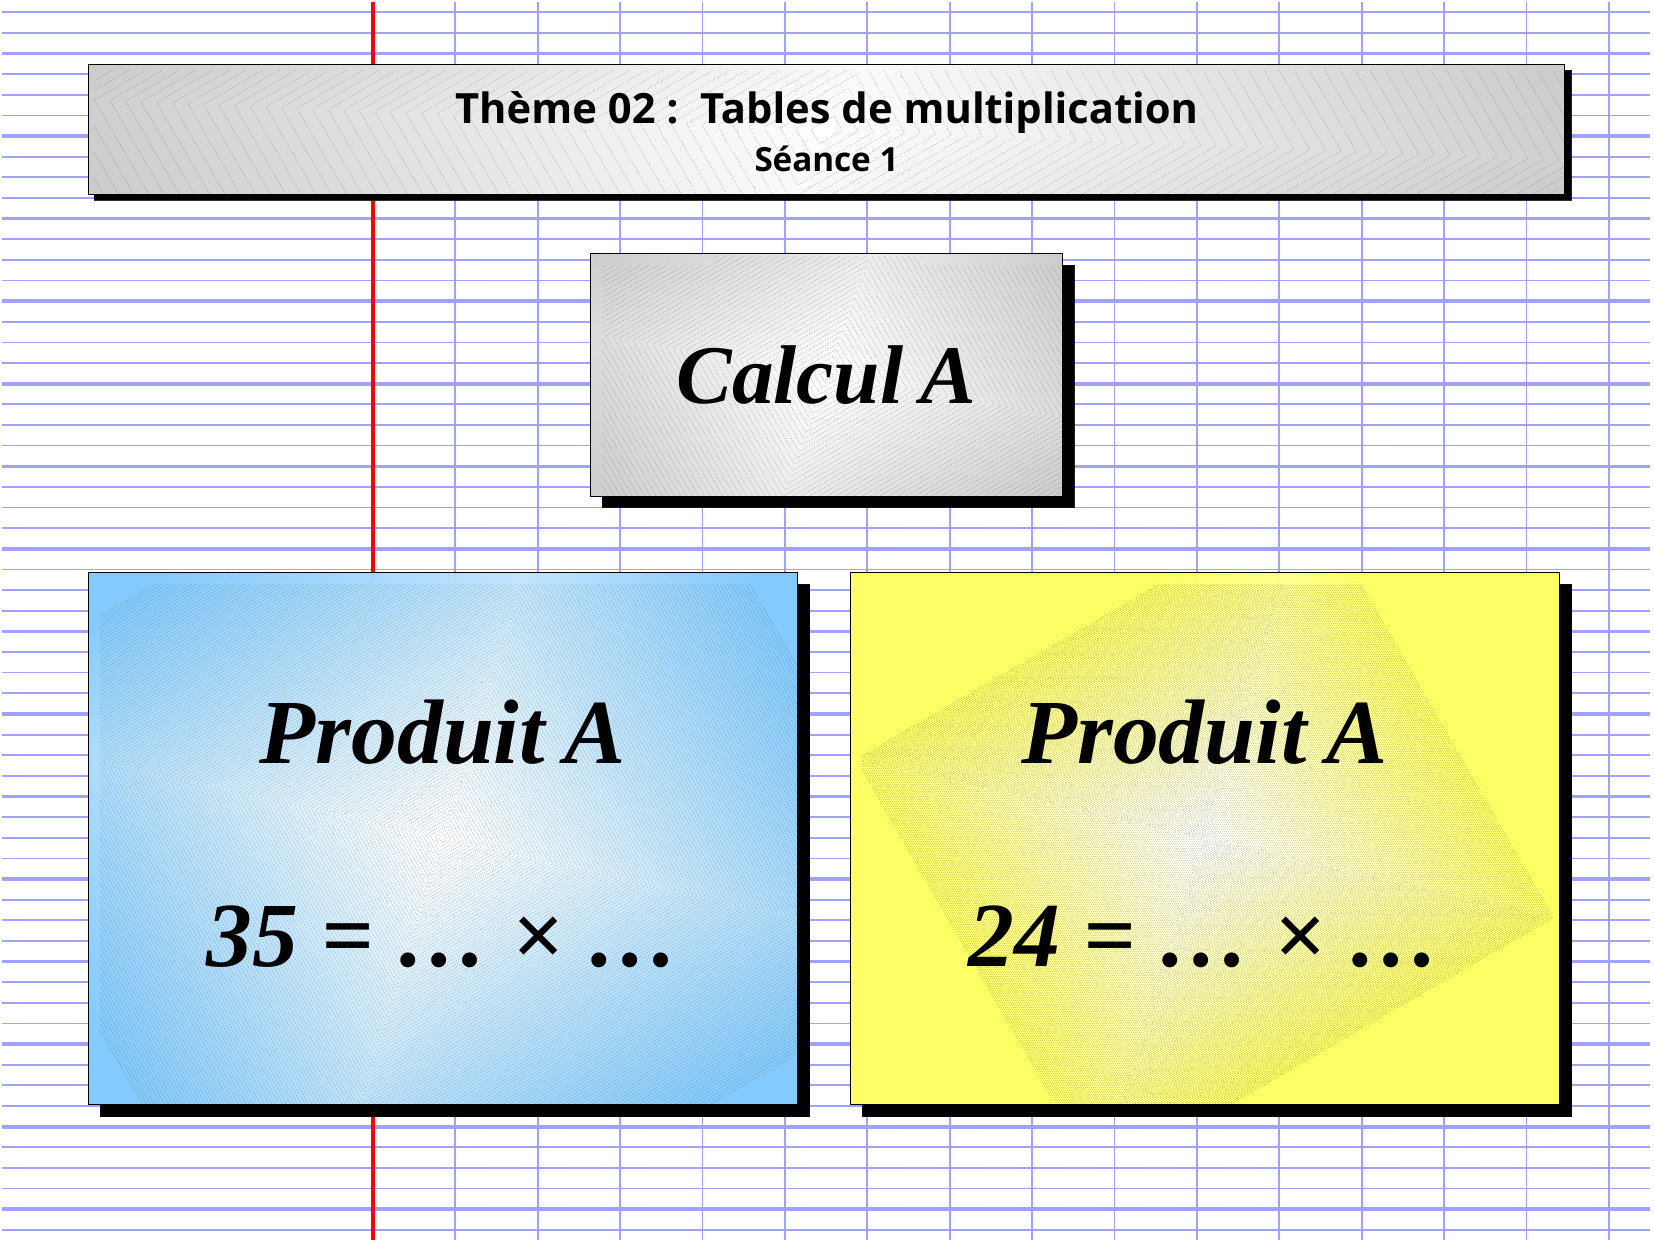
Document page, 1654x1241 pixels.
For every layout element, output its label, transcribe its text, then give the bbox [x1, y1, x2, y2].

text_box Calcul A [590, 253, 1063, 497]
text_box Produit A 35 = … × … [88, 572, 798, 1105]
picture [0, 0, 1654, 1241]
text_box Thème 02 : Tables de multiplication Séance 1 [88, 64, 1565, 195]
text_box Produit A 24 = … × … [850, 572, 1560, 1105]
